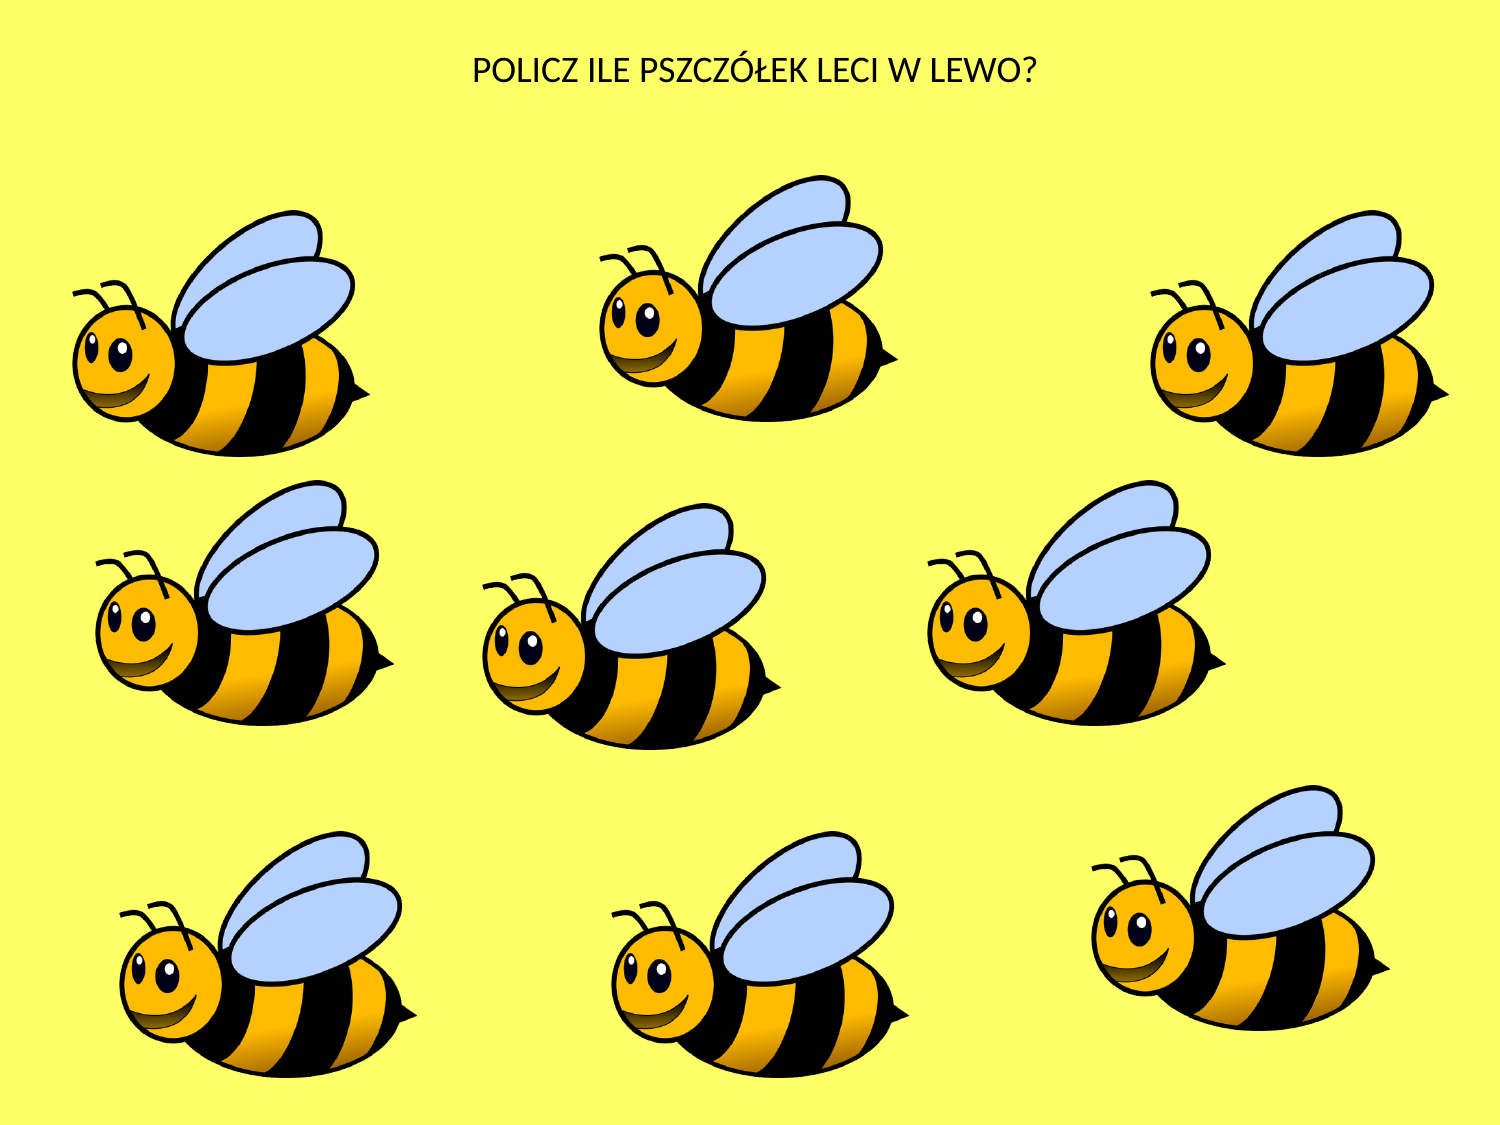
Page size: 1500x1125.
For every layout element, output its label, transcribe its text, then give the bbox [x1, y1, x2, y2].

picture [925, 480, 1226, 726]
text_box POLICZ ILE PSZCZÓŁEK LECI W LEWO? [433, 46, 1079, 100]
picture [117, 832, 417, 1078]
picture [1089, 785, 1390, 1031]
picture [480, 503, 781, 750]
picture [609, 832, 909, 1078]
picture [93, 480, 394, 726]
picture [70, 210, 370, 457]
picture [1148, 210, 1449, 457]
picture [597, 175, 898, 422]
